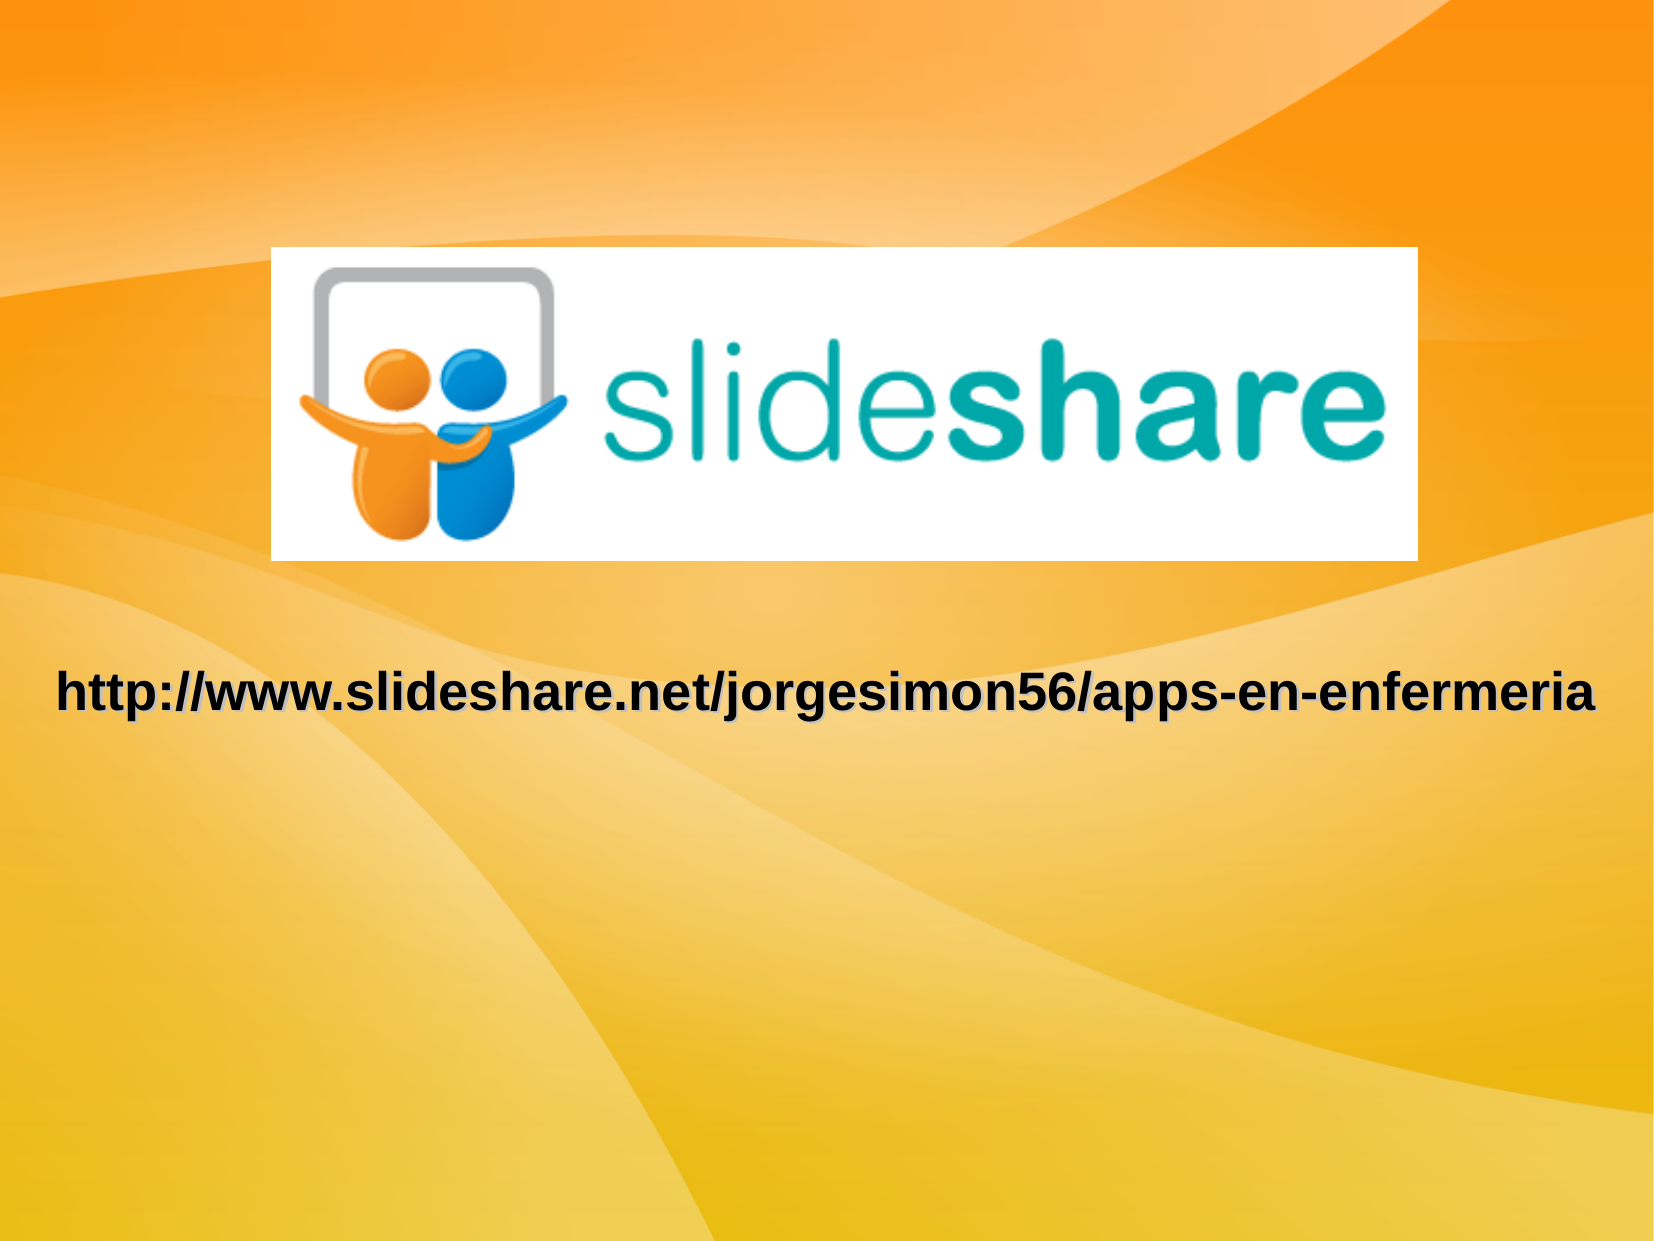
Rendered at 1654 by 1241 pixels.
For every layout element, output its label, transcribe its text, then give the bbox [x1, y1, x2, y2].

picture [0, 0, 1654, 1241]
list http://www.slideshare.net/jorgesimon56/apps-en-enfermeria [11, 661, 1642, 786]
